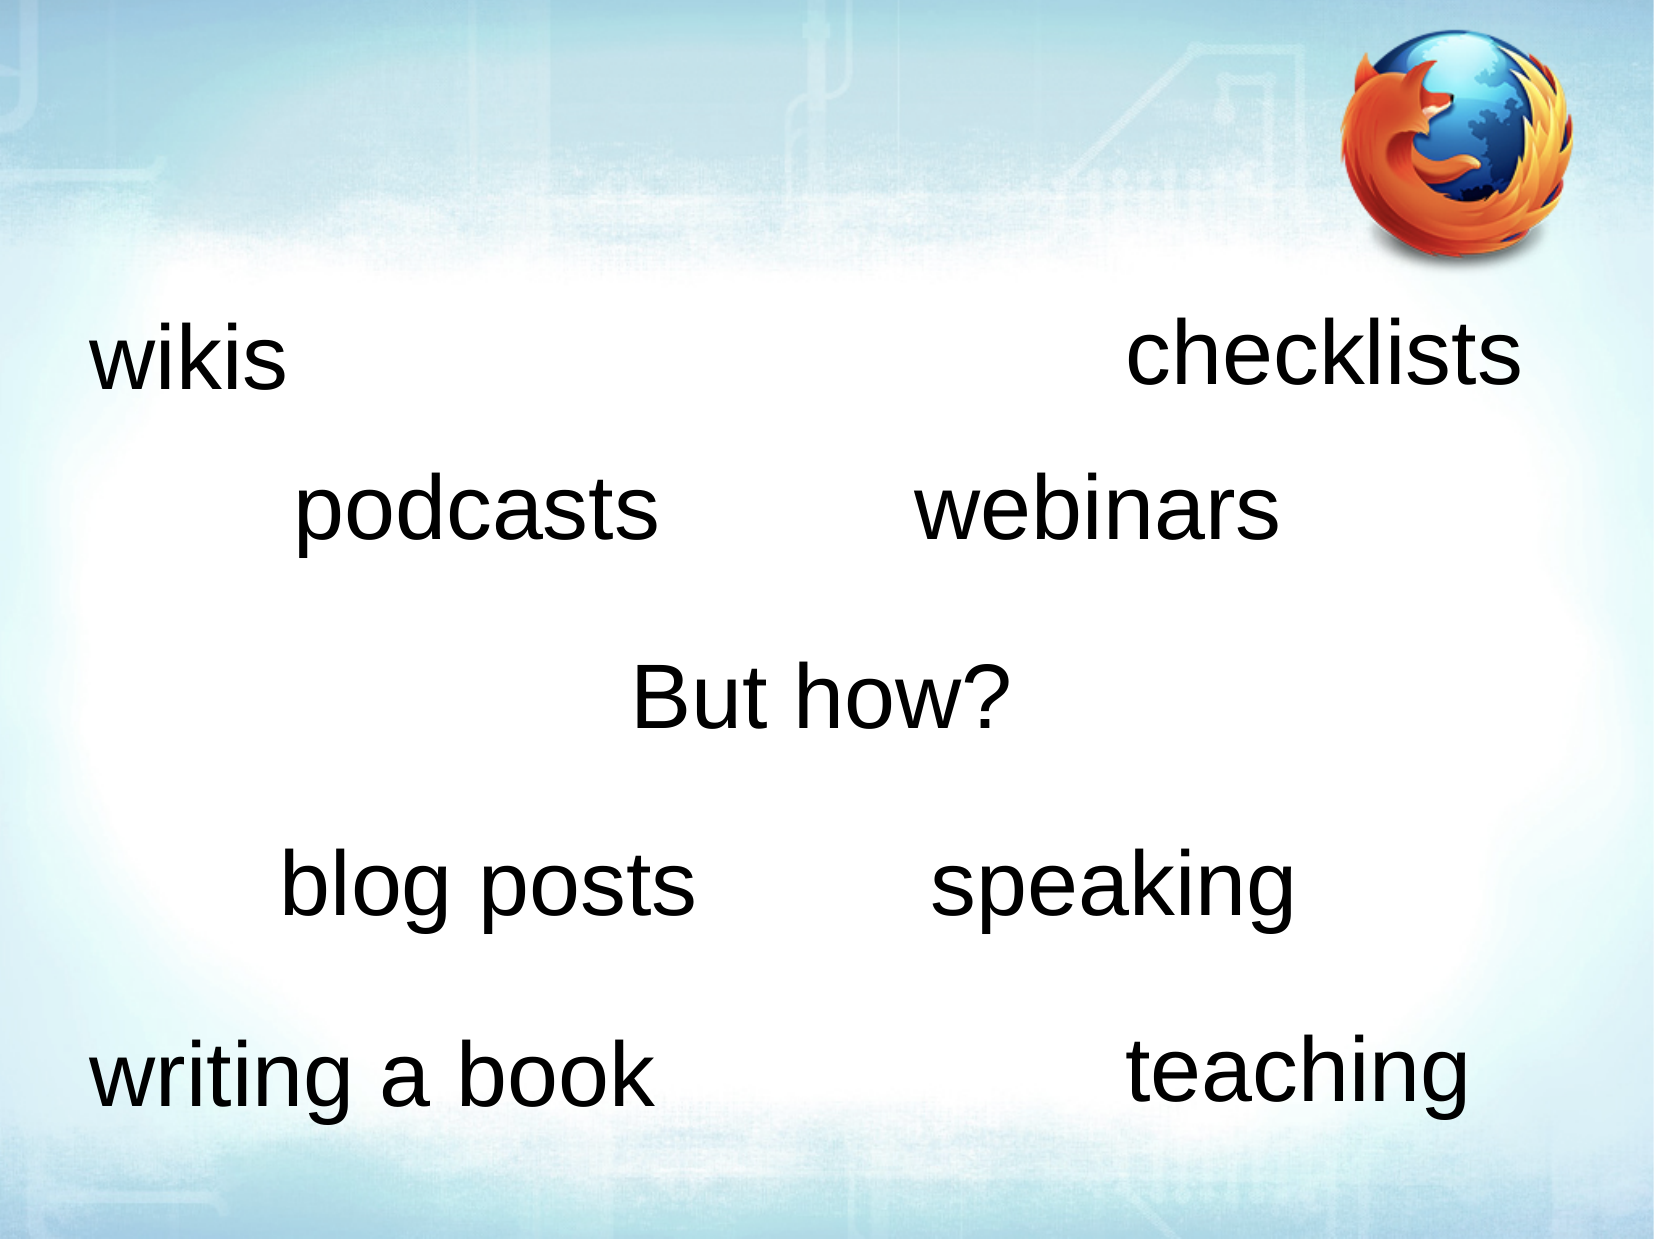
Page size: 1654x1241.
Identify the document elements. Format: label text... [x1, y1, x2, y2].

text_box writing a book [75, 1017, 671, 1135]
text_box podcasts [278, 450, 676, 568]
title But how? [13, 594, 1630, 801]
text_box checklists [1110, 295, 1538, 413]
text_box speaking [915, 826, 1313, 944]
text_box wikis [75, 300, 304, 418]
text_box webinars [900, 450, 1297, 568]
text_box teaching [1110, 1012, 1487, 1130]
picture [0, 0, 1654, 1239]
text_box blog posts [265, 826, 713, 944]
